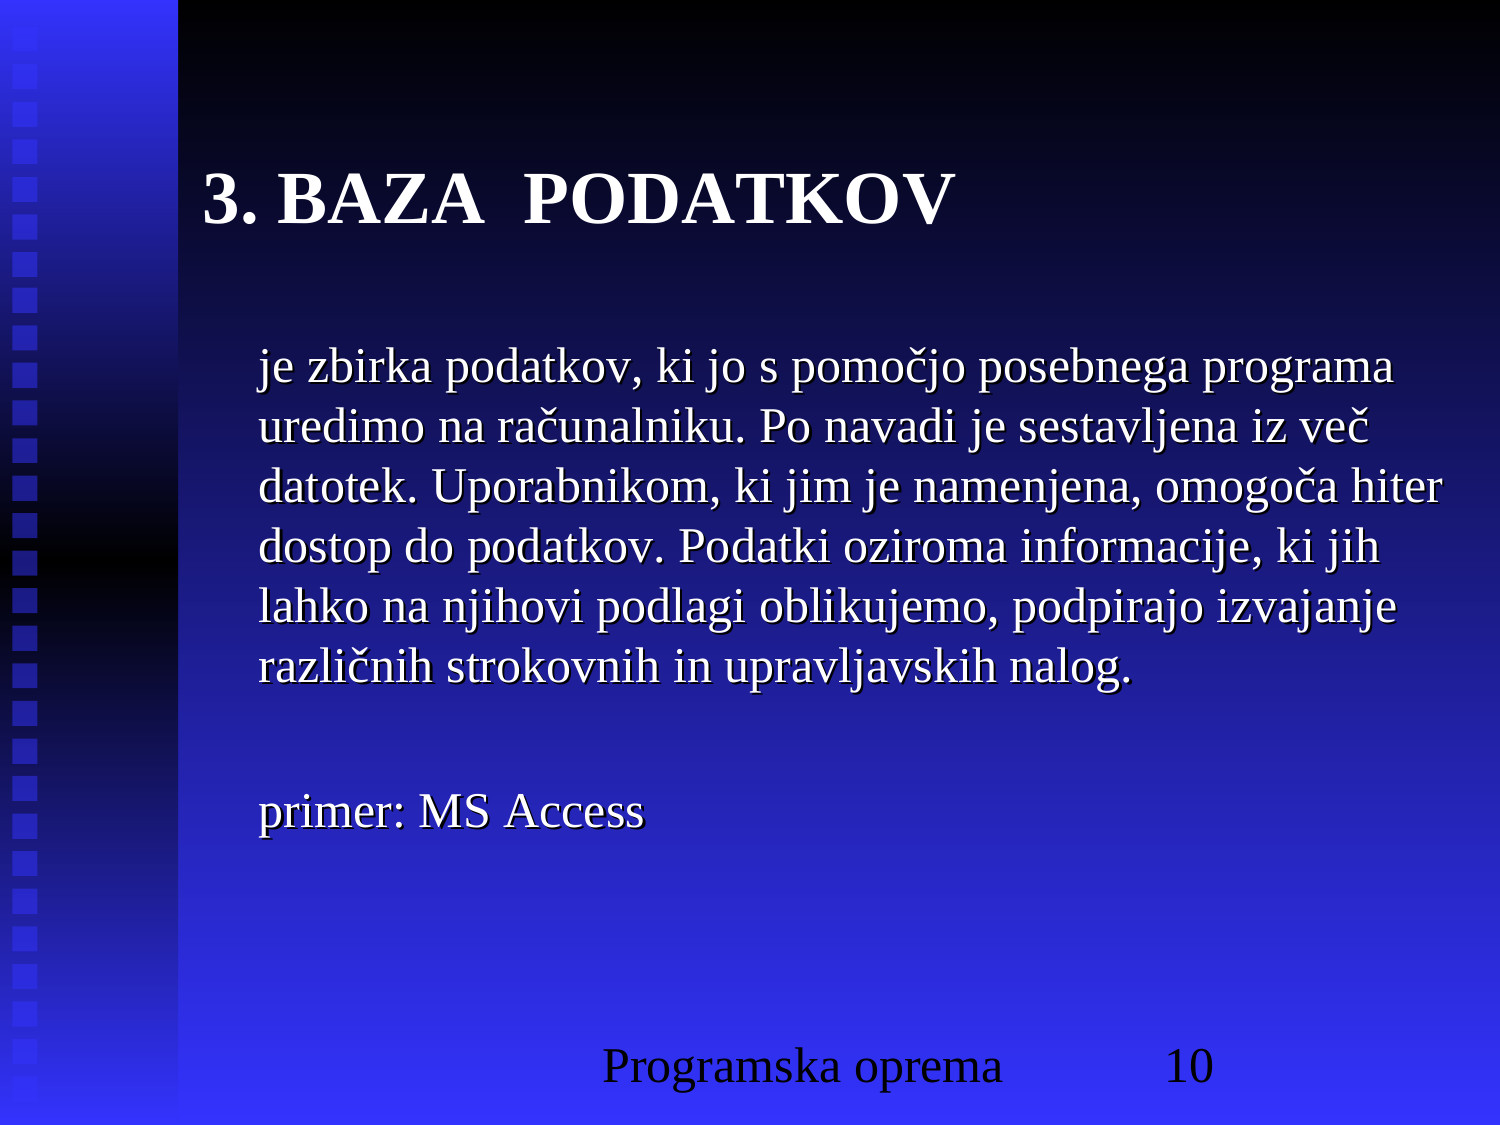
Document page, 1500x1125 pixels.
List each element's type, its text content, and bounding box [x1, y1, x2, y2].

list je zbirka podatkov, ki jo s pomočjo posebnega programa uredimo na računalniku. Po navadi je sestavljena iz več datotek. Uporabnikom, ki jim je namenjena, omogoča hiter dostop do podatkov. Podatki oziroma informacije, ki jih lahko na njihovi podlagi oblikujemo, podpirajo izvajanje različnih strokovnih in upravljavskih nalog. primer: MS Access [187, 324, 1463, 1001]
title 3. BAZA PODATKOV [187, 99, 1463, 288]
